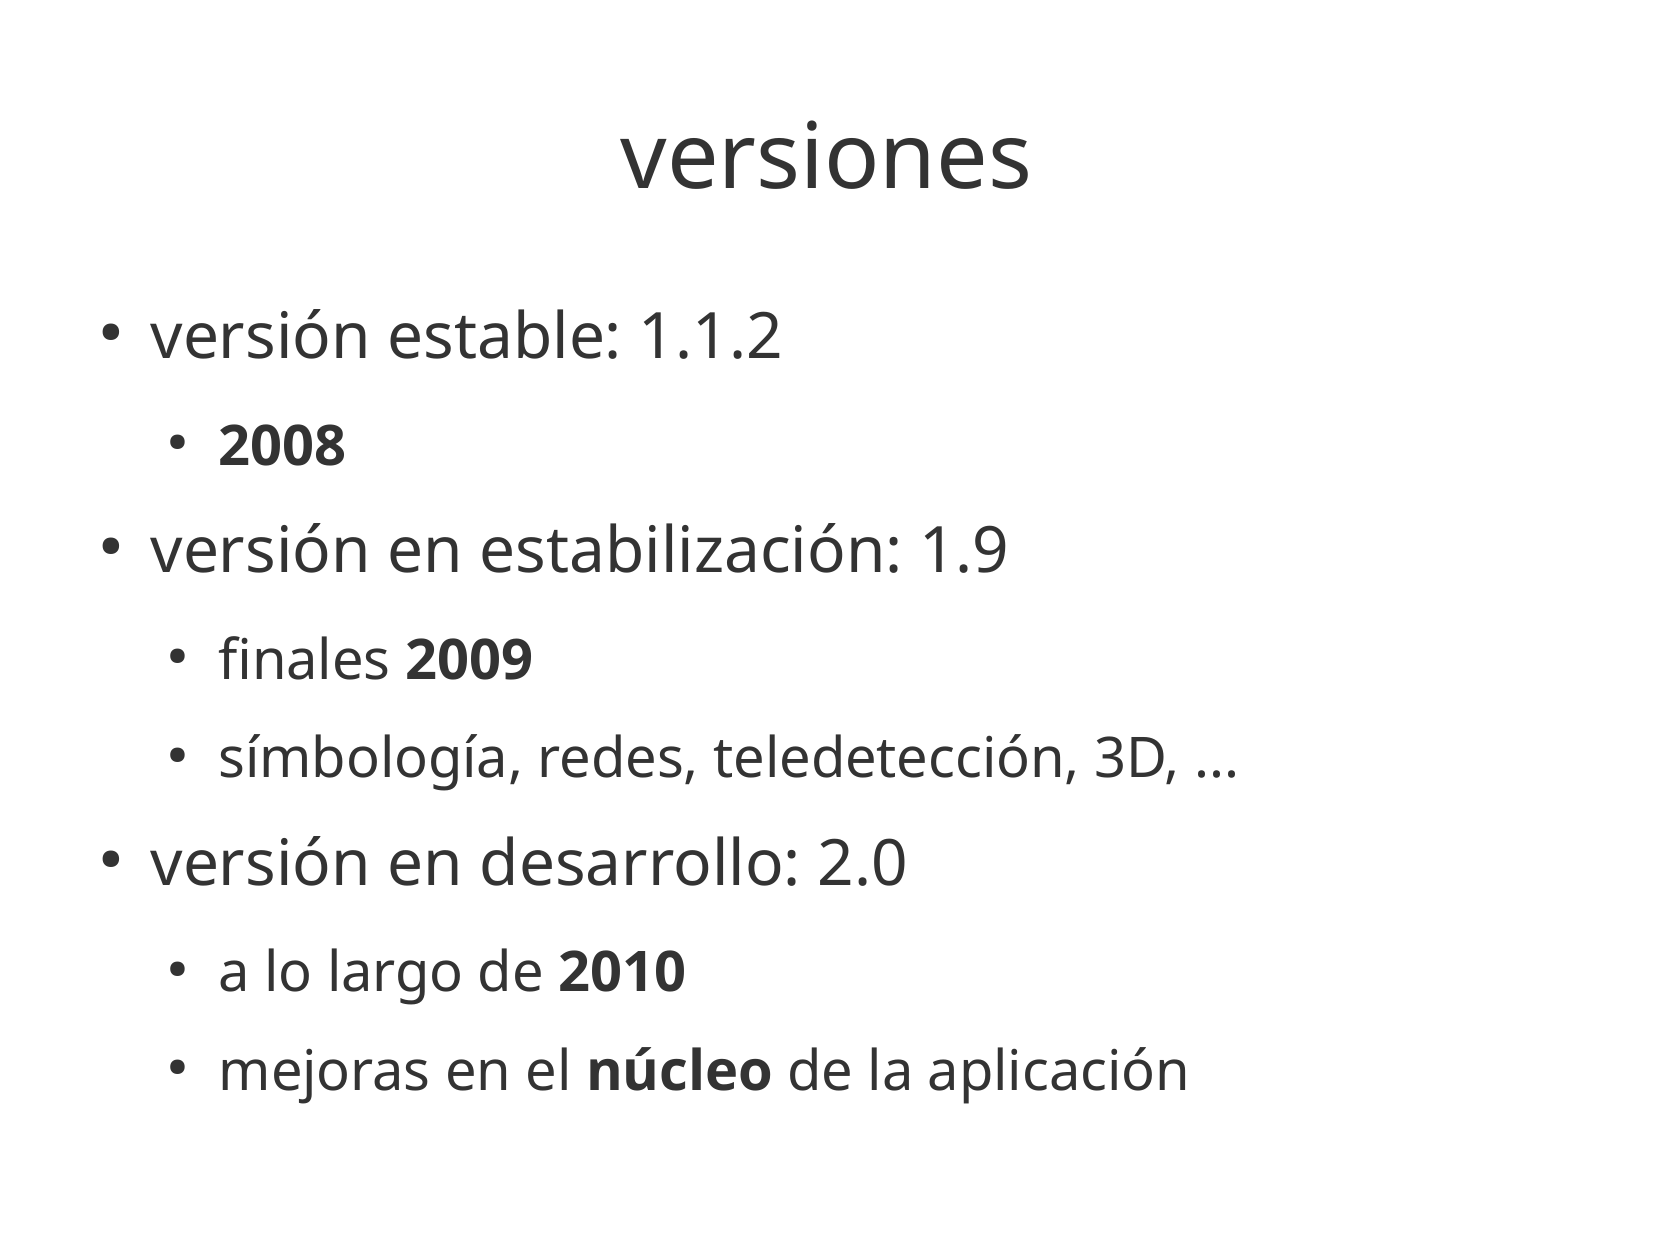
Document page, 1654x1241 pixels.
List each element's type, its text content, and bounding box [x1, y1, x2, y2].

list versión estable: 1.1.2 2008 versión en estabilización: 1.9 finales 2009 símbología, redes, teledetección, 3D, ... versión en desarrollo: 2.0 a lo largo de 2010 mejoras en el núcleo de la aplicación [82, 290, 1571, 1109]
title versiones [82, 49, 1571, 257]
